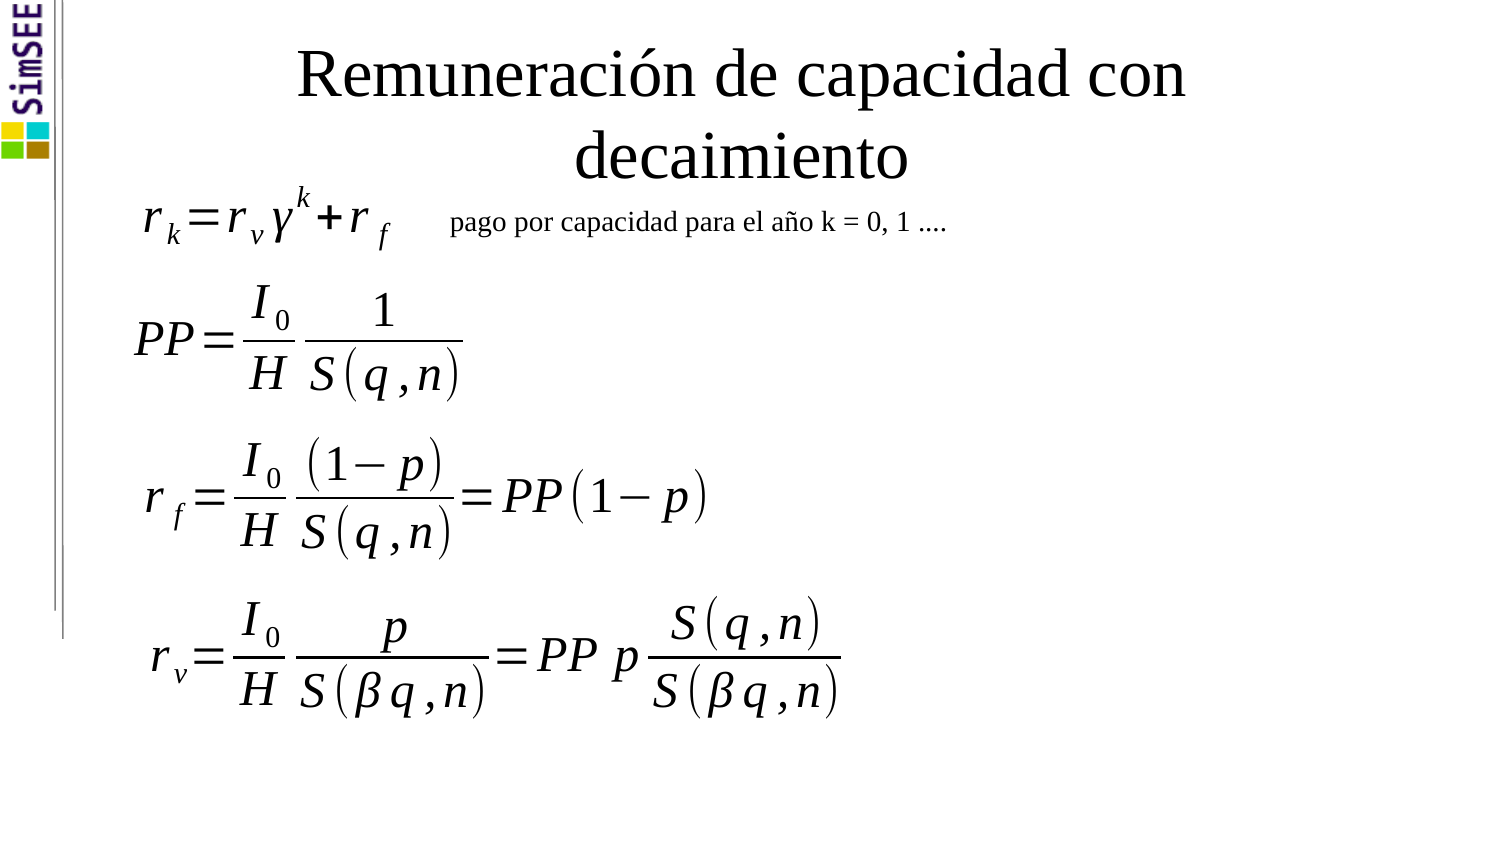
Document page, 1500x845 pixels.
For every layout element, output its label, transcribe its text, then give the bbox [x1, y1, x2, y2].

chart [130, 180, 406, 251]
picture [0, 3, 52, 116]
picture [0, 121, 51, 160]
title Remuneración de capacidad con decaimiento [105, 39, 1380, 181]
chart [138, 590, 855, 722]
text_box pago por capacidad para el año k = 0, 1 .... [435, 195, 1321, 271]
chart [120, 273, 476, 406]
chart [132, 431, 720, 563]
